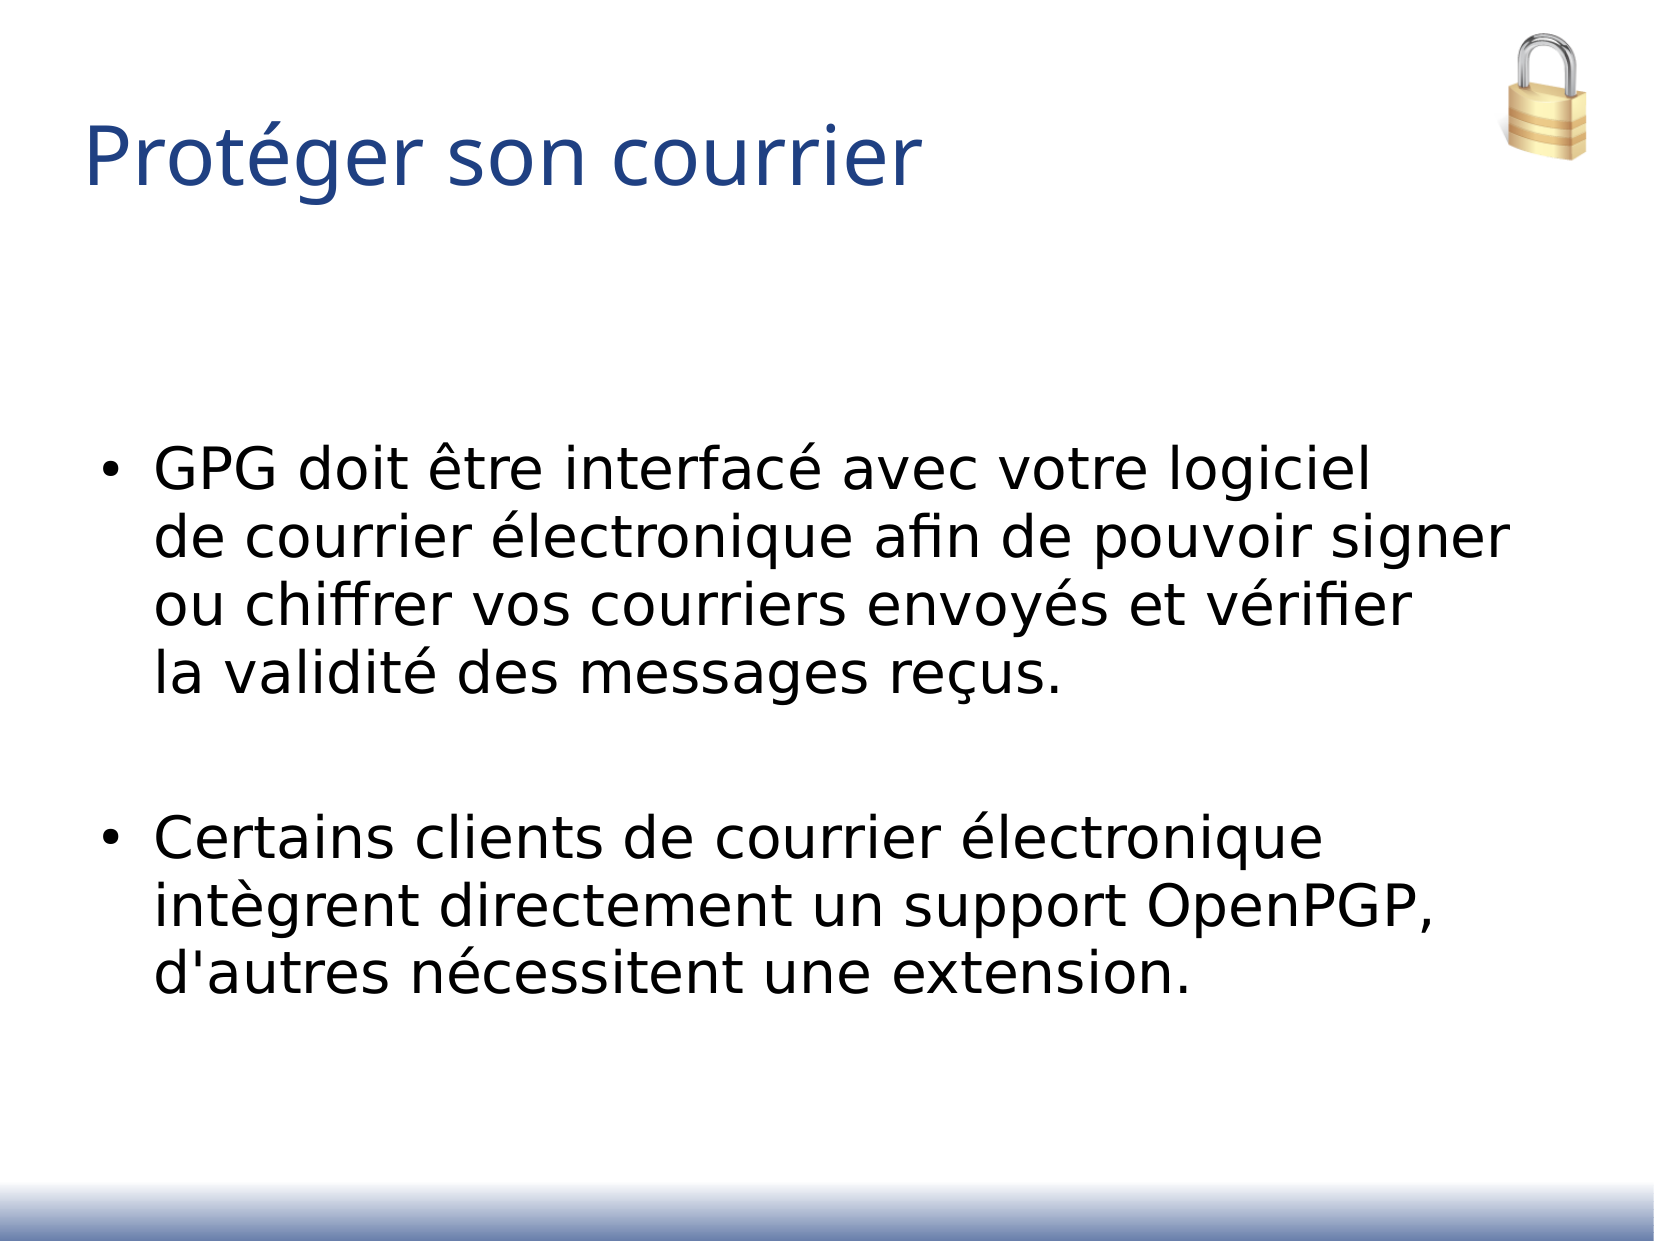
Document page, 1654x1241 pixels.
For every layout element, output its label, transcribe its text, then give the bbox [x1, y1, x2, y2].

picture [1476, 29, 1613, 166]
list GPG doit être interfacé avec votre logiciel de courrier électronique afin de pouvoir signer ou chiffrer vos courriers envoyés et vérifier la validité des messages reçus. [82, 383, 1571, 760]
title Protéger son courrier [82, 49, 1571, 257]
list Certains clients de courrier électronique intègrent directement un support OpenPGP, d'autres nécessitent une extension. [82, 760, 1571, 1052]
